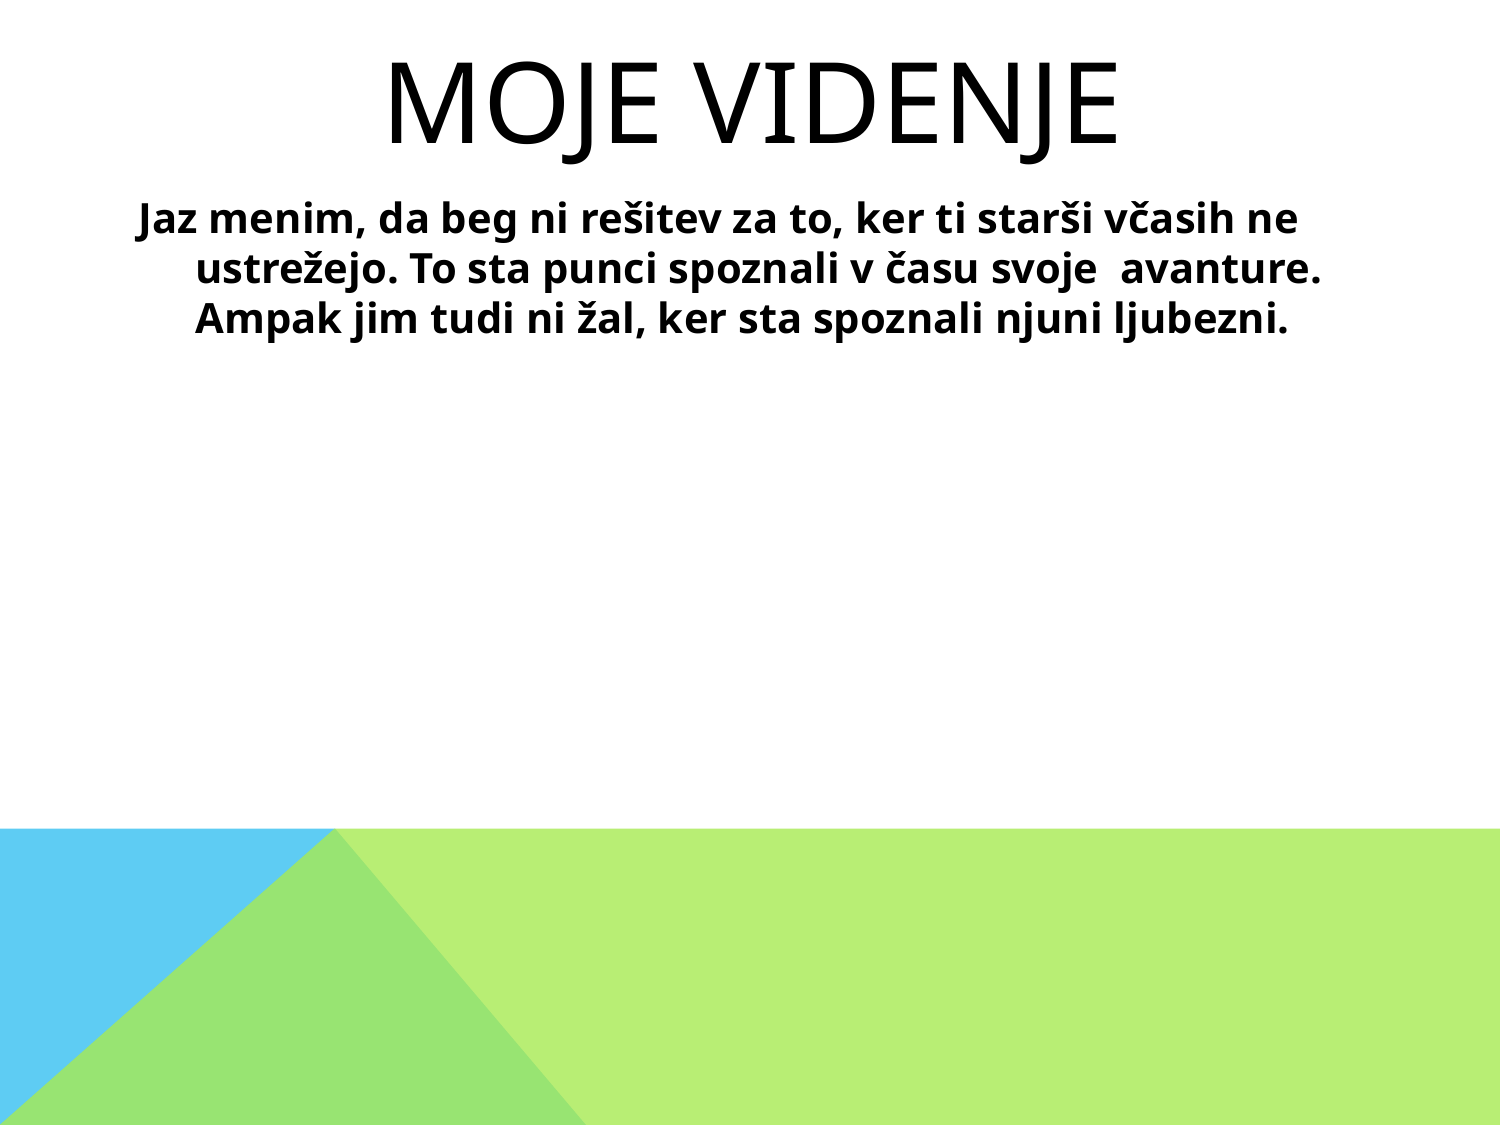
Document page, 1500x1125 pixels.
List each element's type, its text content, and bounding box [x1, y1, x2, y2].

list Jaz menim, da beg ni rešitev za to, ker ti starši včasih ne ustrežejo. To sta punci spoznali v času svoje avanture. Ampak jim tudi ni žal, ker sta spoznali njuni ljubezni. [123, 184, 1358, 772]
title MOJE VIDENJE [135, 42, 1369, 156]
